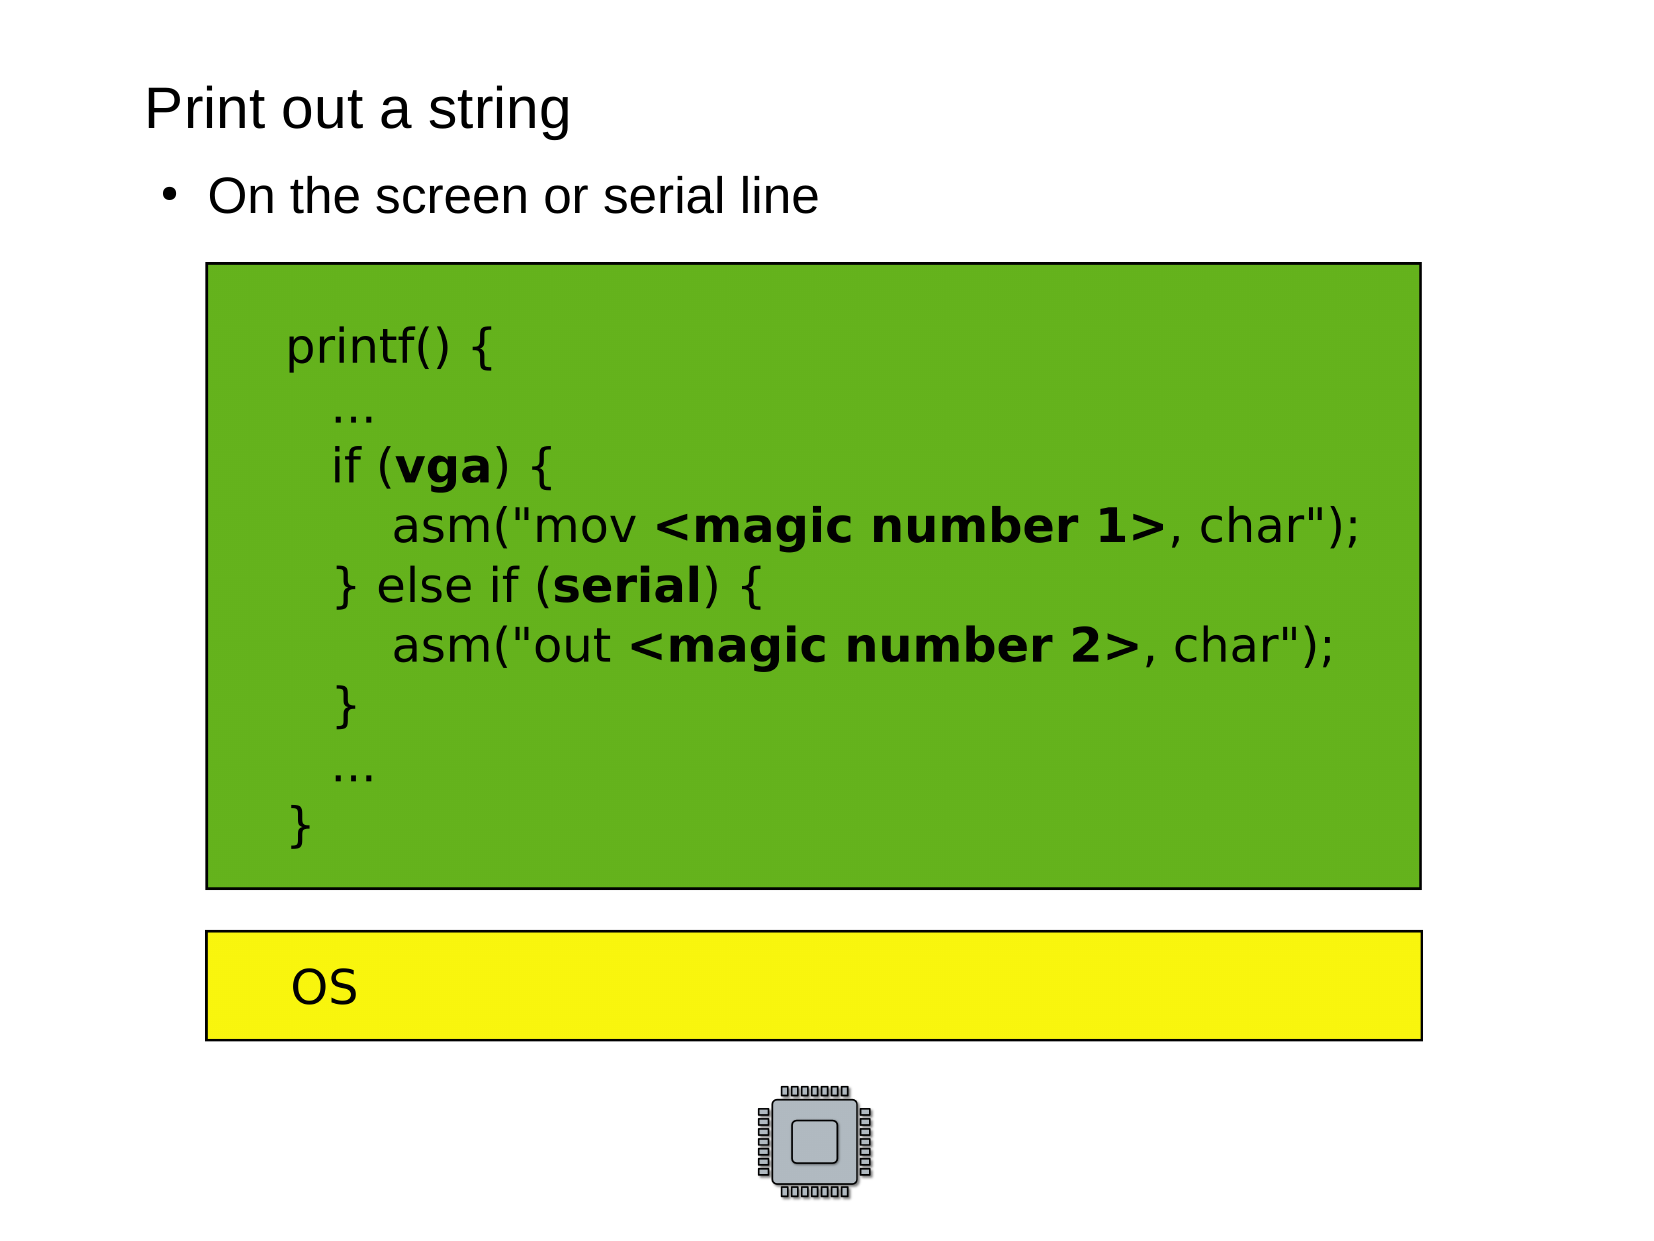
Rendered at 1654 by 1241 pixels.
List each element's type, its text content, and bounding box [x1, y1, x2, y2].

list Print out a string On the screen or serial line [82, 75, 1576, 226]
picture [205, 262, 1423, 1209]
